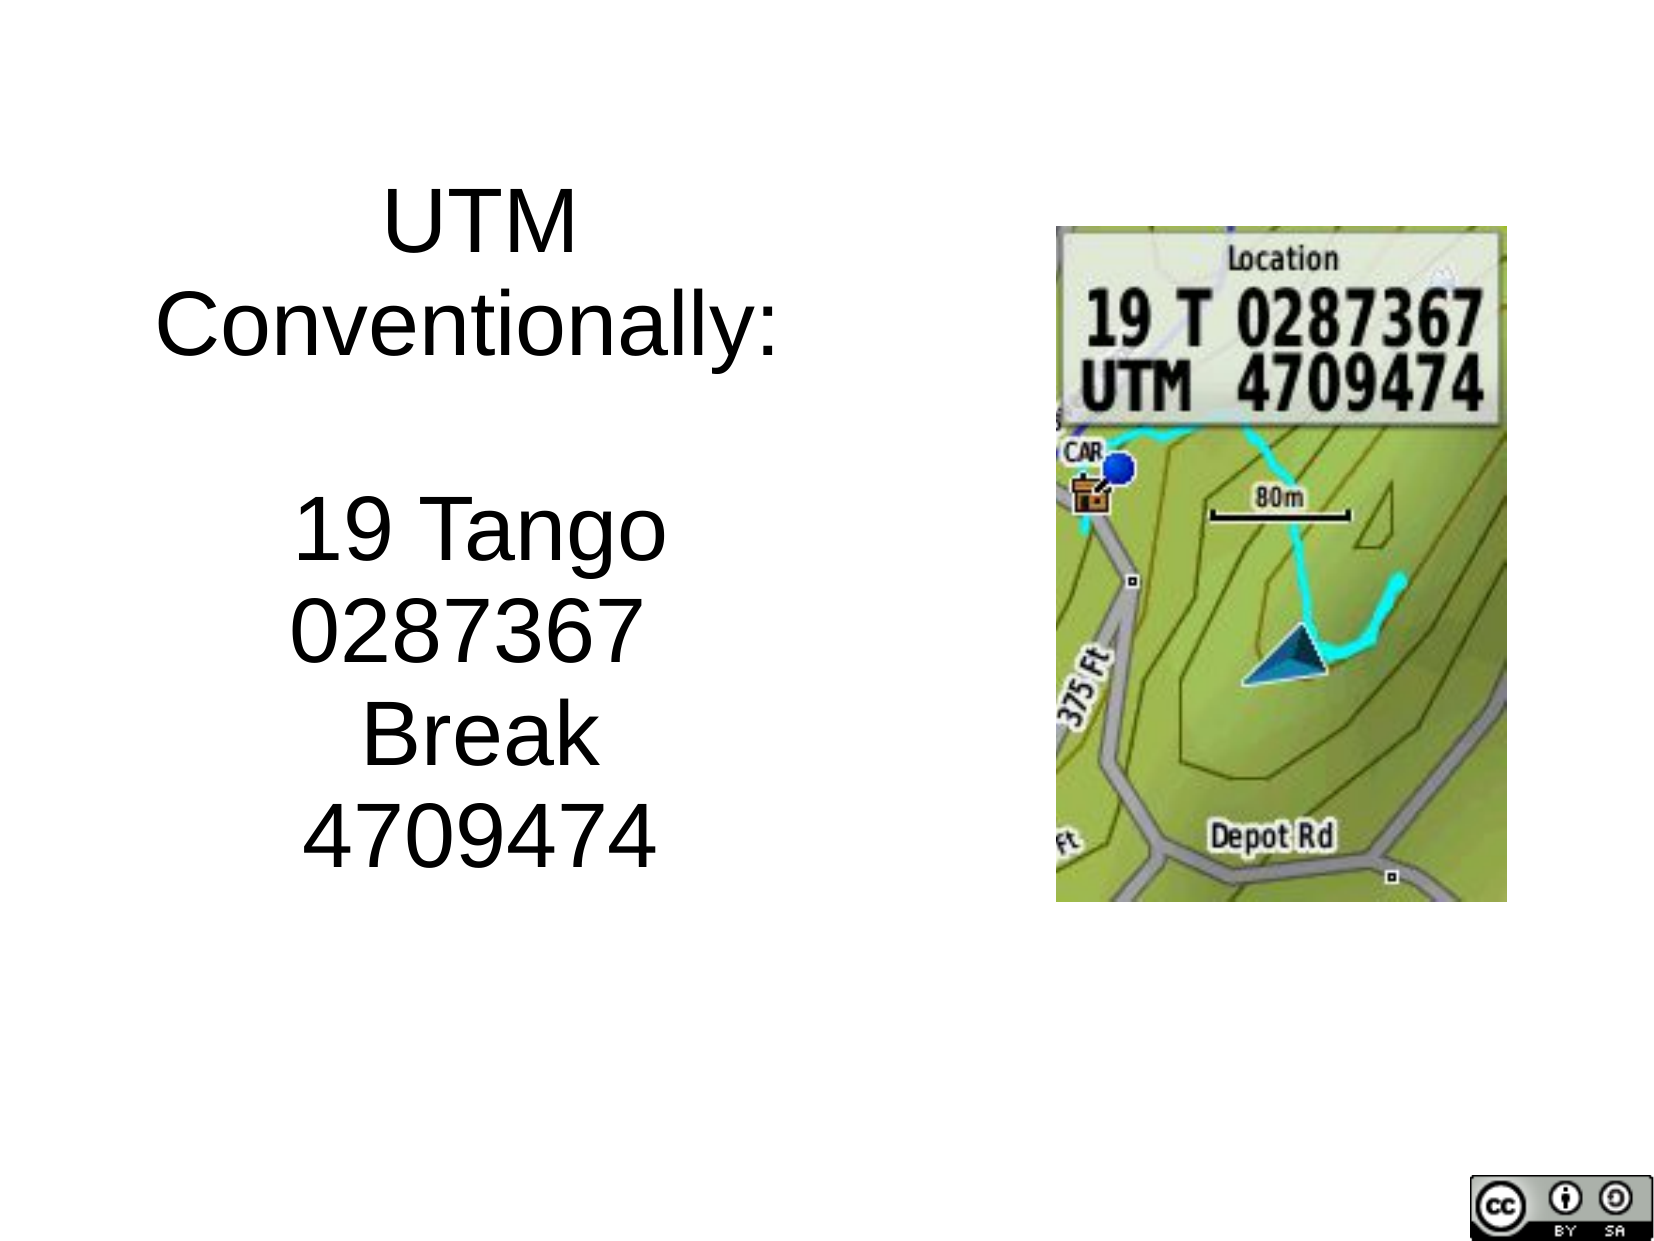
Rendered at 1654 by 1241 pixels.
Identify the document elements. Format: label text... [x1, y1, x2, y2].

title UTM Conventionally: 19 Tango 0287367 Break 4709474 [76, 61, 886, 997]
picture [1470, 1175, 1654, 1241]
picture [1056, 226, 1507, 902]
